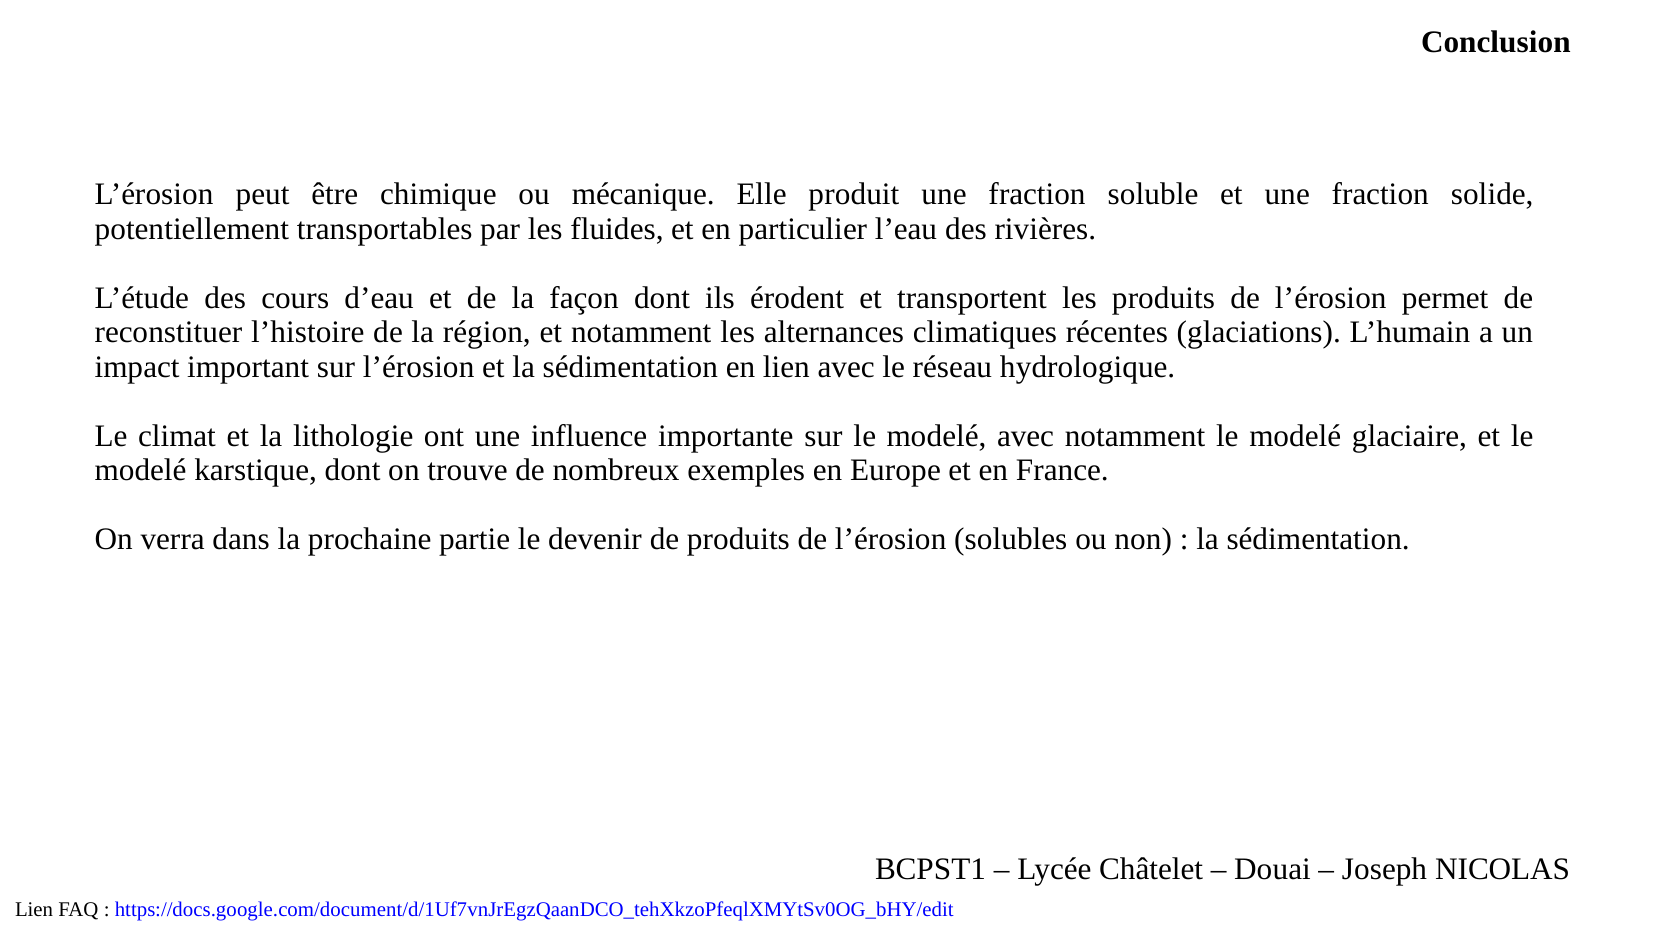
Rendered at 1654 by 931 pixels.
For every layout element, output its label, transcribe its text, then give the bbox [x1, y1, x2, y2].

text_box L’érosion peut être chimique ou mécanique. Elle produit une fraction soluble et une fraction solide, potentiellement transportables par les fluides, et en particulier l’eau des rivières. L’étude des cours d’eau et de la façon dont ils érodent et transportent les produits de l’érosion permet de reconstituer l’histoire de la région, et notamment les alternances climatiques récentes (glaciations). L’humain a un impact important sur l’érosion et la sédimentation en lien avec le réseau hydrologique. Le climat et la lithologie ont une influence importante sur le modelé, avec notamment le modelé glaciaire, et le modelé karstique, dont on trouve de nombreux exemples en Europe et en France. On verra dans la prochaine partie le devenir de produits de l’érosion (solubles ou non) : la sédimentation. [94, 177, 1536, 709]
text_box Lien FAQ : https://docs.google.com/document/d/1Uf7vnJrEgzQaanDCO_tehXkzoPfeqlXMYtSv0OG_bHY/edit [0, 897, 993, 931]
text_box Conclusion [637, 5, 1571, 78]
text_box BCPST1 – Lycée Châtelet – Douai – Joseph NICOLAS [637, 832, 1571, 905]
